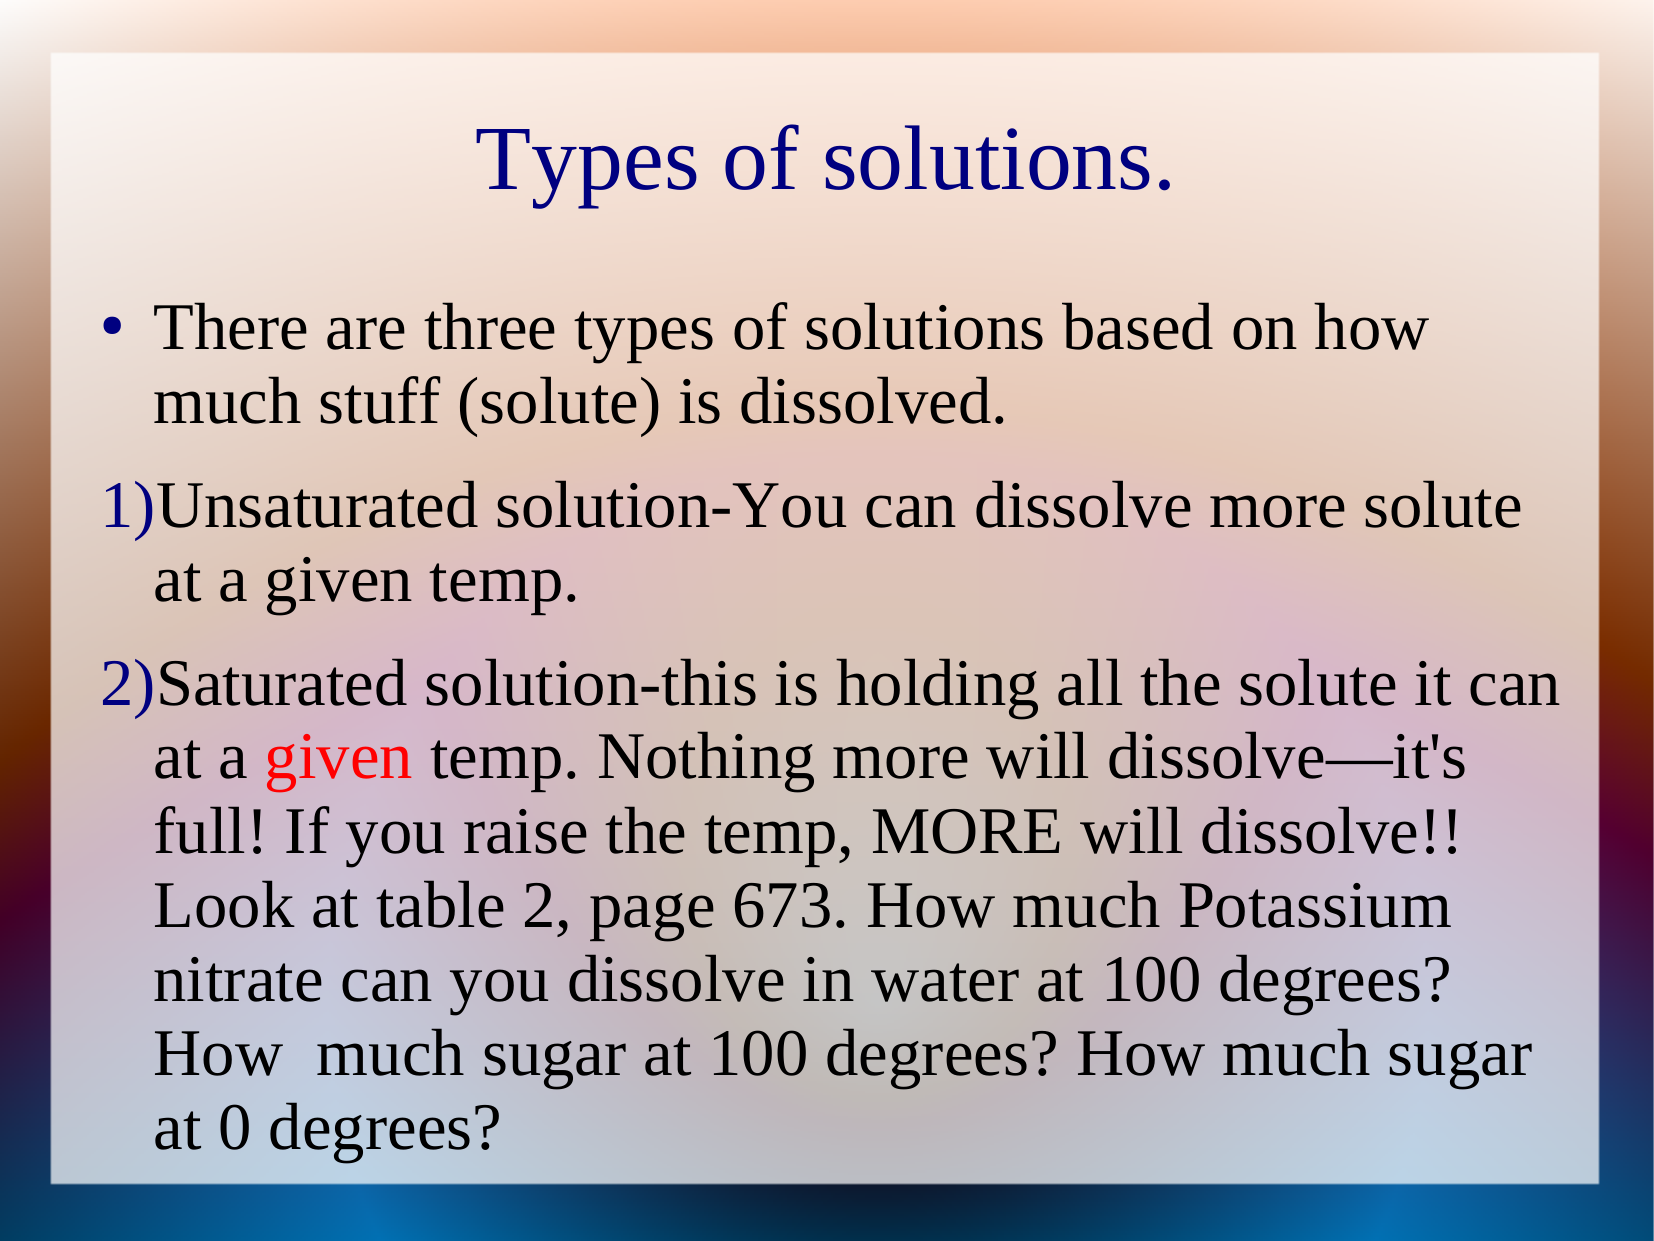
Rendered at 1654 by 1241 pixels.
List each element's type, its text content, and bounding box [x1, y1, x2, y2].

picture [0, 0, 1654, 1241]
title Types of solutions. [82, 55, 1571, 263]
list There are three types of solutions based on how much stuff (solute) is dissolved. Unsaturated solution-You can dissolve more solute at a given temp. Saturated solution-this is holding all the solute it can at a given temp. Nothing more will dissolve—it's full! If you raise the temp, MORE will dissolve!!Look at table 2, page 673. How much Potassium nitrate can you dissolve in water at 100 degrees? How much sugar at 100 degrees? How much sugar at 0 degrees? [82, 290, 1571, 1164]
